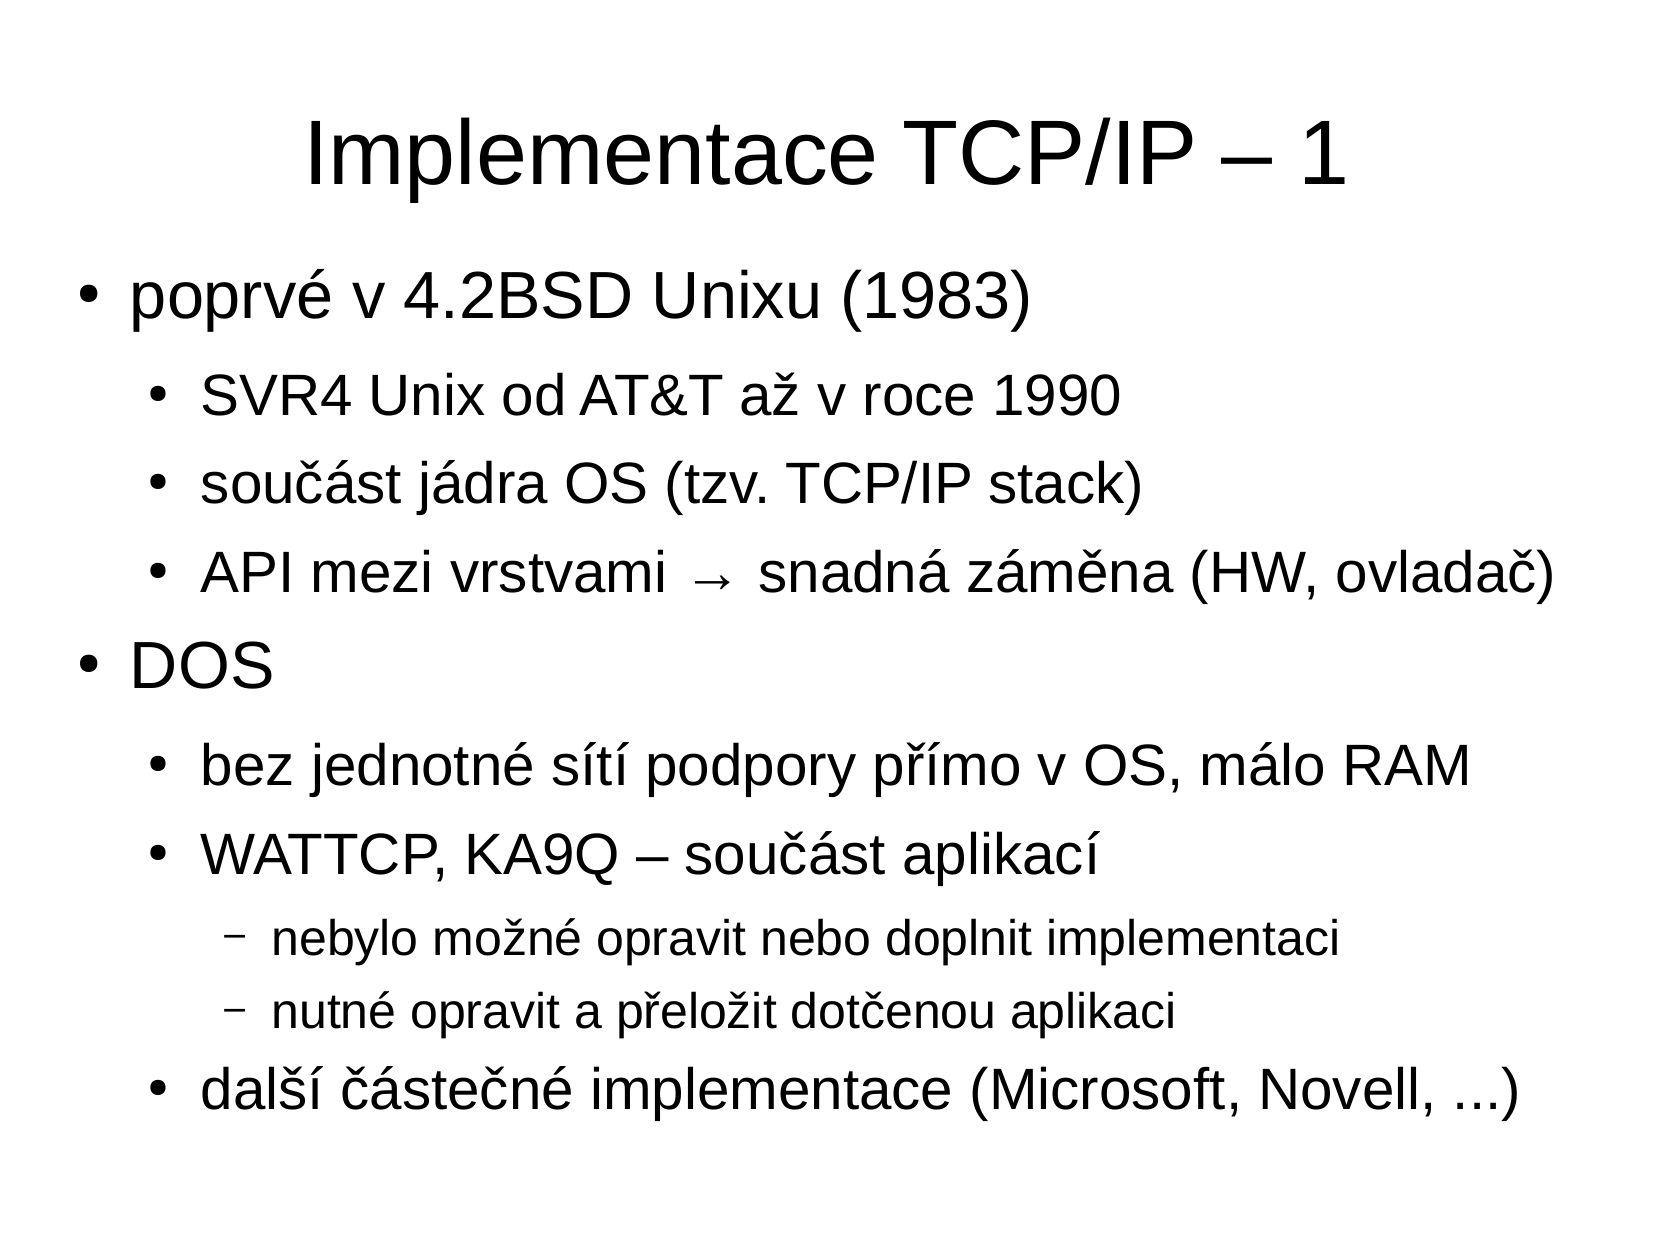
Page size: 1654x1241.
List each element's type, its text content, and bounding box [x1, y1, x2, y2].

title Implementace TCP/IP – 1 [82, 56, 1571, 250]
list poprvé v 4.2BSD Unixu (1983) SVR4 Unix od AT&T až v roce 1990 součást jádra OS (tzv. TCP/IP stack) API mezi vrstvami → snadná záměna (HW, ovladač) DOS bez jednotné sítí podpory přímo v OS, málo RAM WATTCP, KA9Q – součást aplikací nebylo možné opravit nebo doplnit implementaci nutné opravit a přeložit dotčenou aplikaci další částečné implementace (Microsoft, Novell, ...) [59, 258, 1601, 1121]
